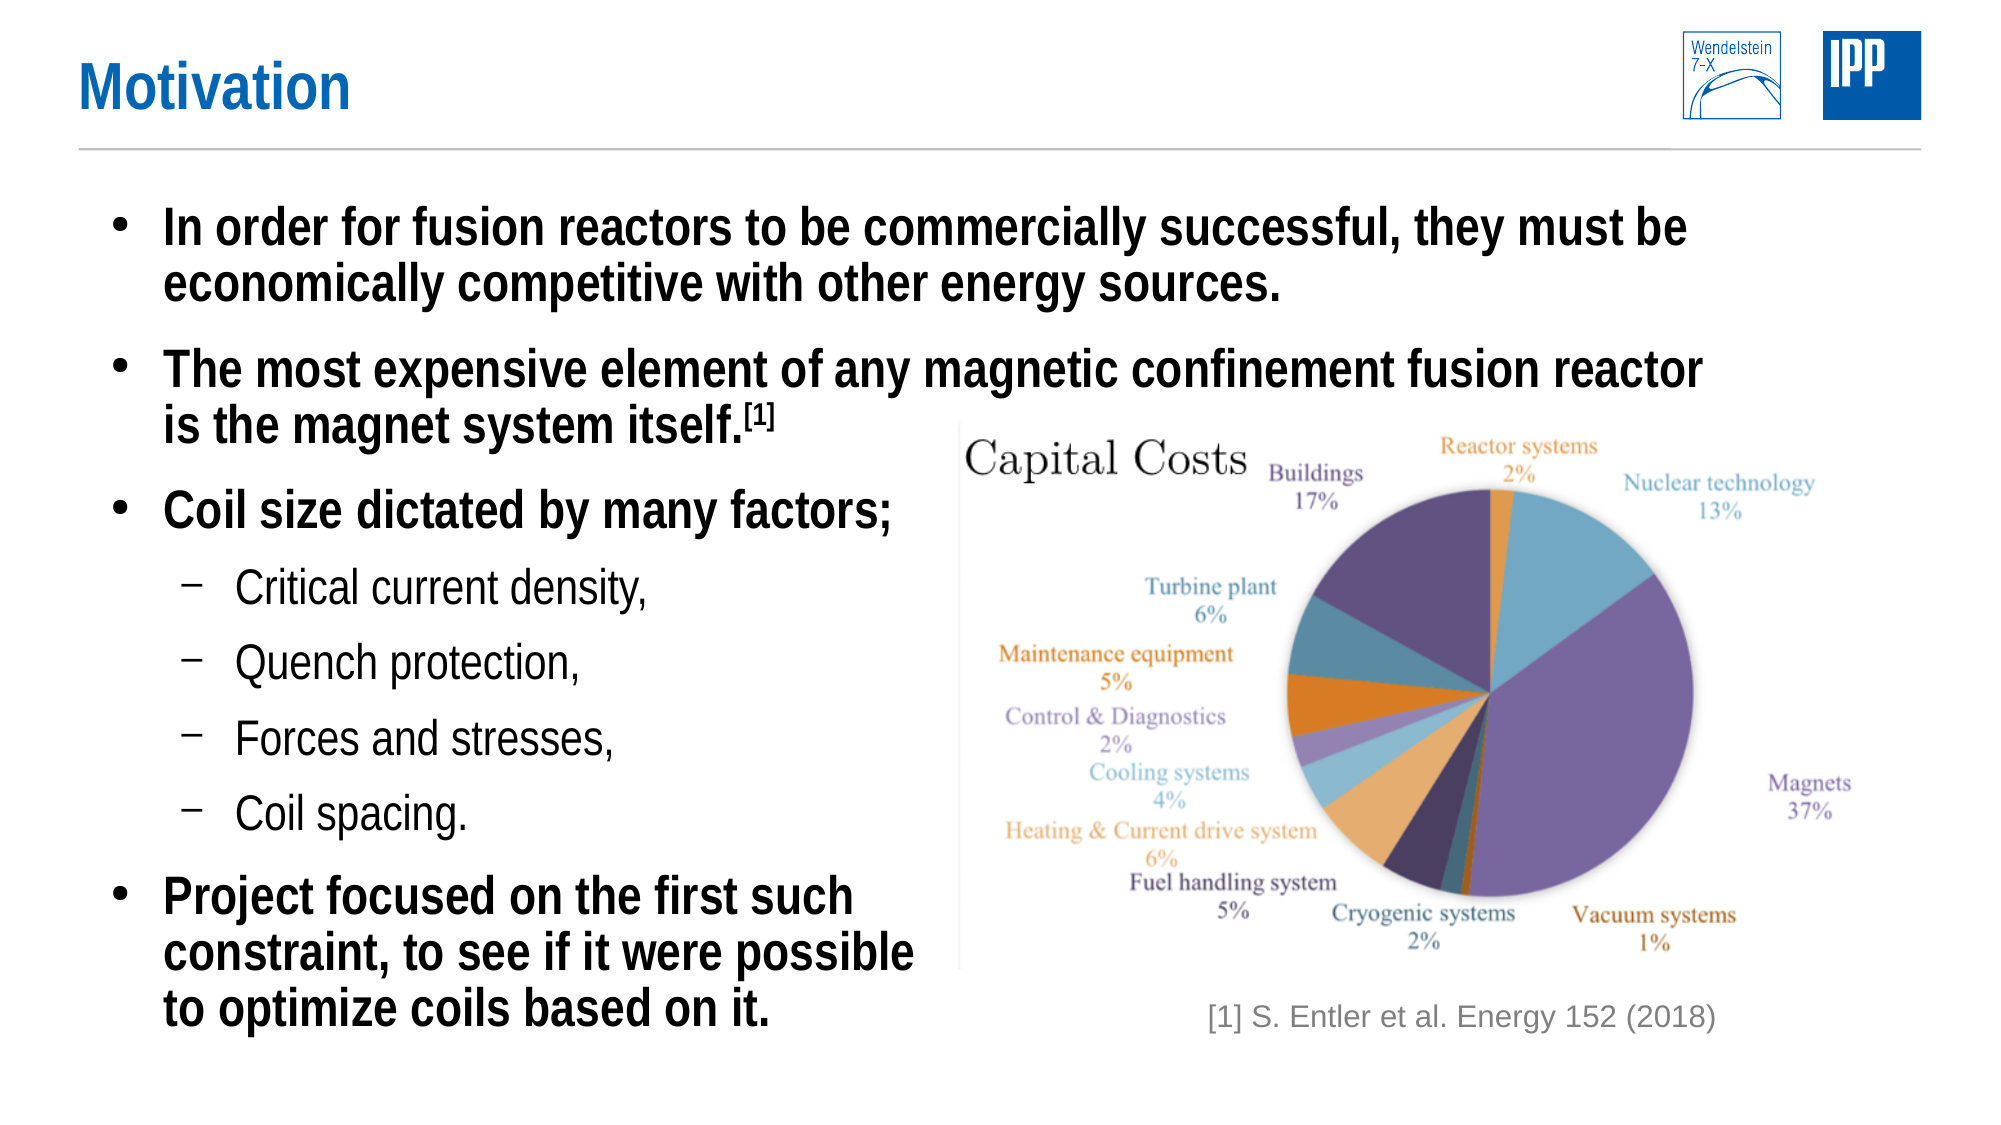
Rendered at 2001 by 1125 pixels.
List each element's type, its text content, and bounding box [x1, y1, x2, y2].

title Motivation [78, 30, 1638, 139]
text_box [1] S. Entler et al. Energy 152 (2018) [1192, 992, 1733, 1042]
list In order for fusion reactors to be commercially successful, they must be economically competitive with other energy sources. The most expensive element of any magnetic confinement fusion reactor is the magnet system itself.[1] Coil size dictated by many factors; Critical current density, Quench protection, Forces and stresses, Coil spacing. Project focused on the first such constraint, to see if it were possible to optimize coils based on it. [93, 200, 1936, 1040]
picture [933, 419, 1890, 970]
